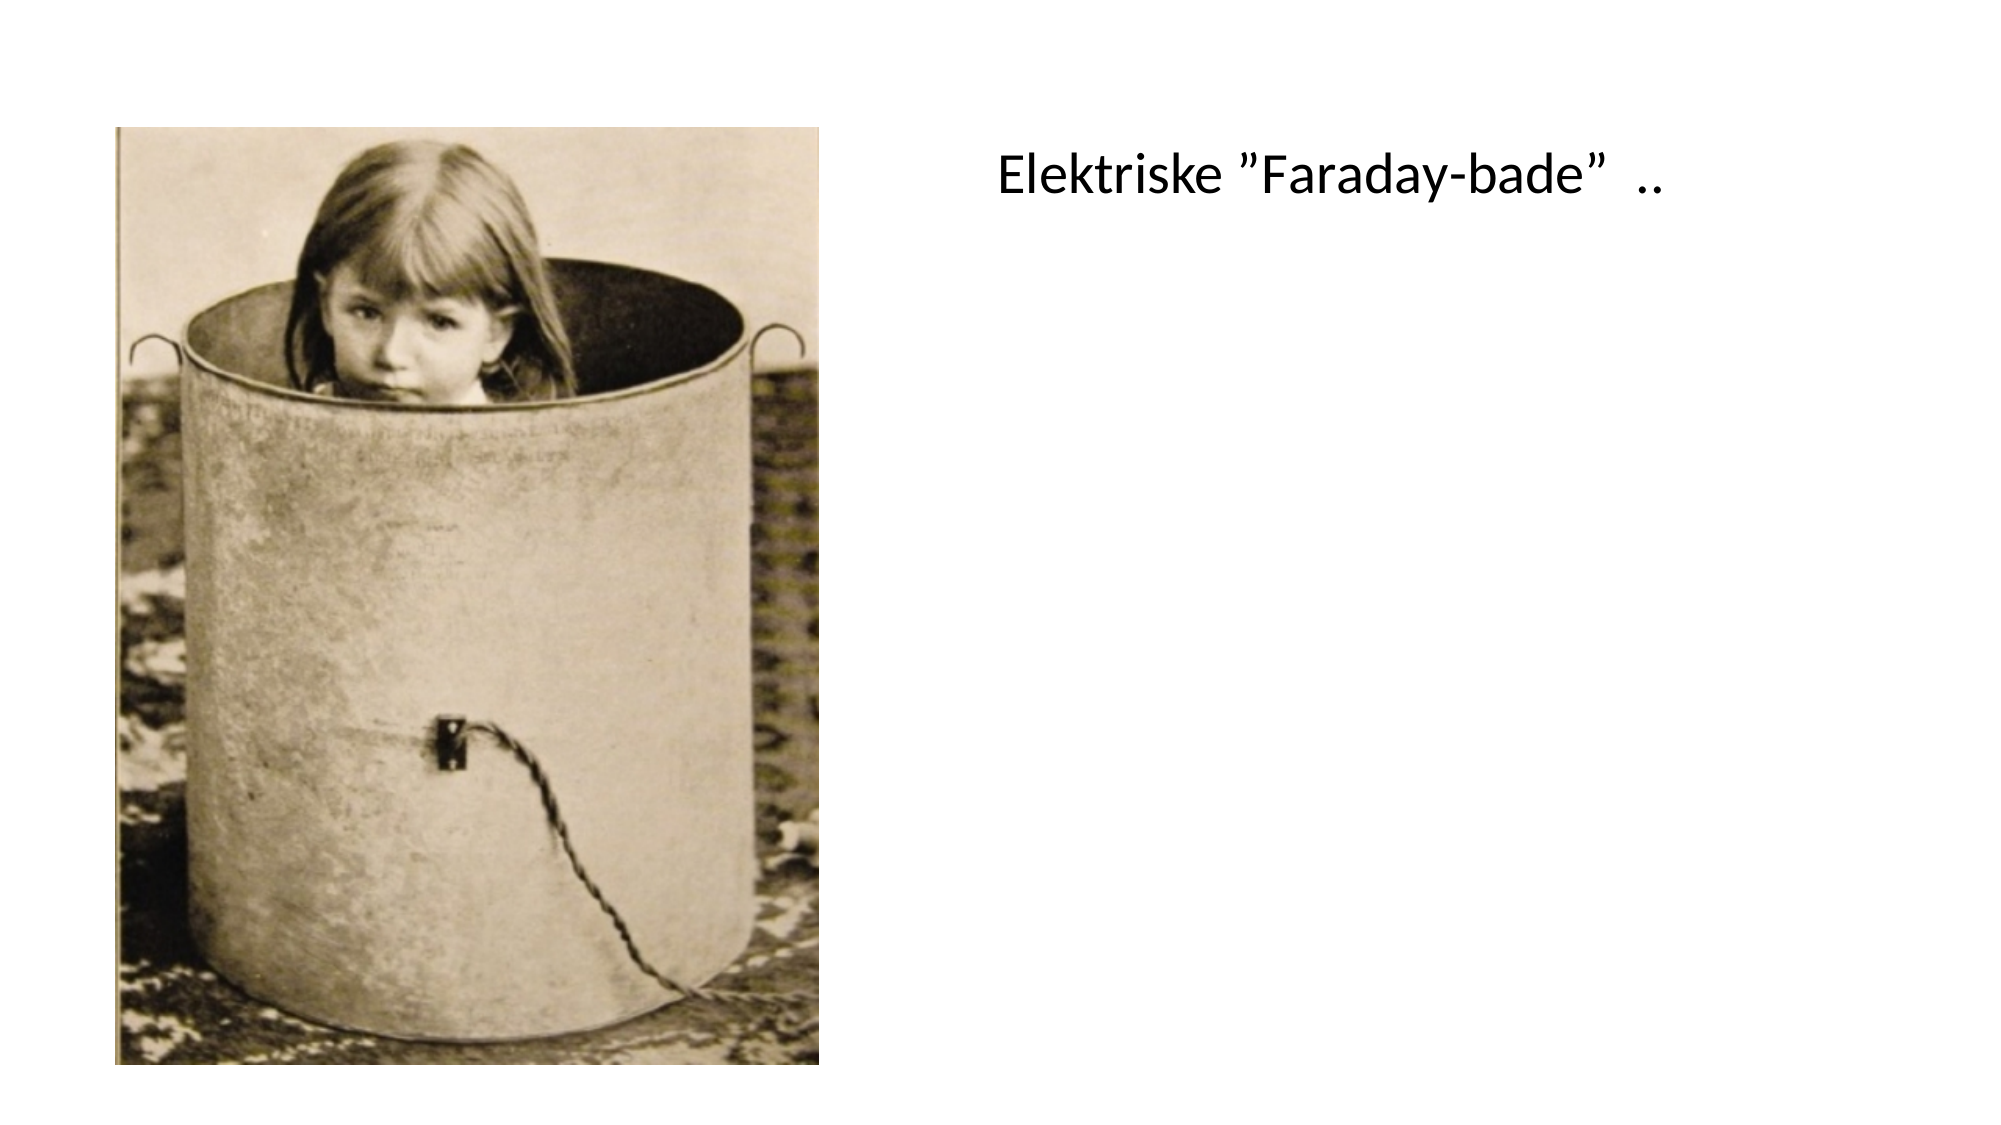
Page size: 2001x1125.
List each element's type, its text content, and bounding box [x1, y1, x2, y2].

picture [115, 127, 819, 1066]
text_box Elektriske ”Faraday-bade” .. [982, 127, 1876, 214]
